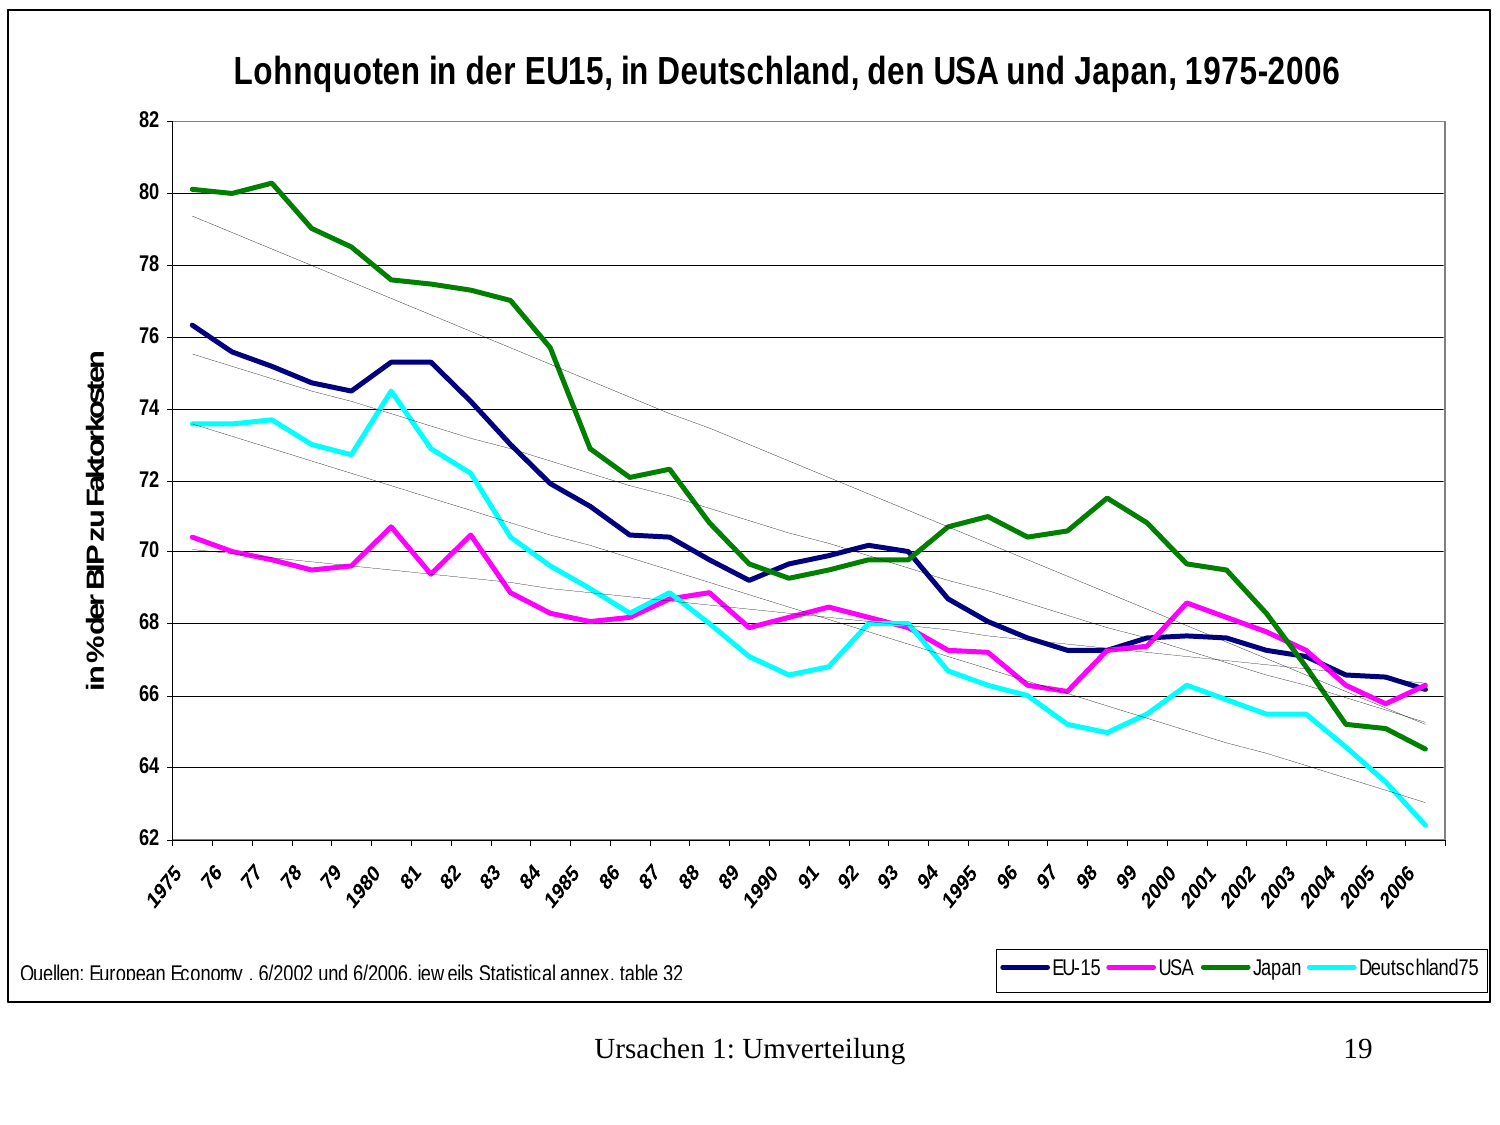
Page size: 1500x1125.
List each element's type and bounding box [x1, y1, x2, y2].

chart [0, 0, 1500, 1013]
